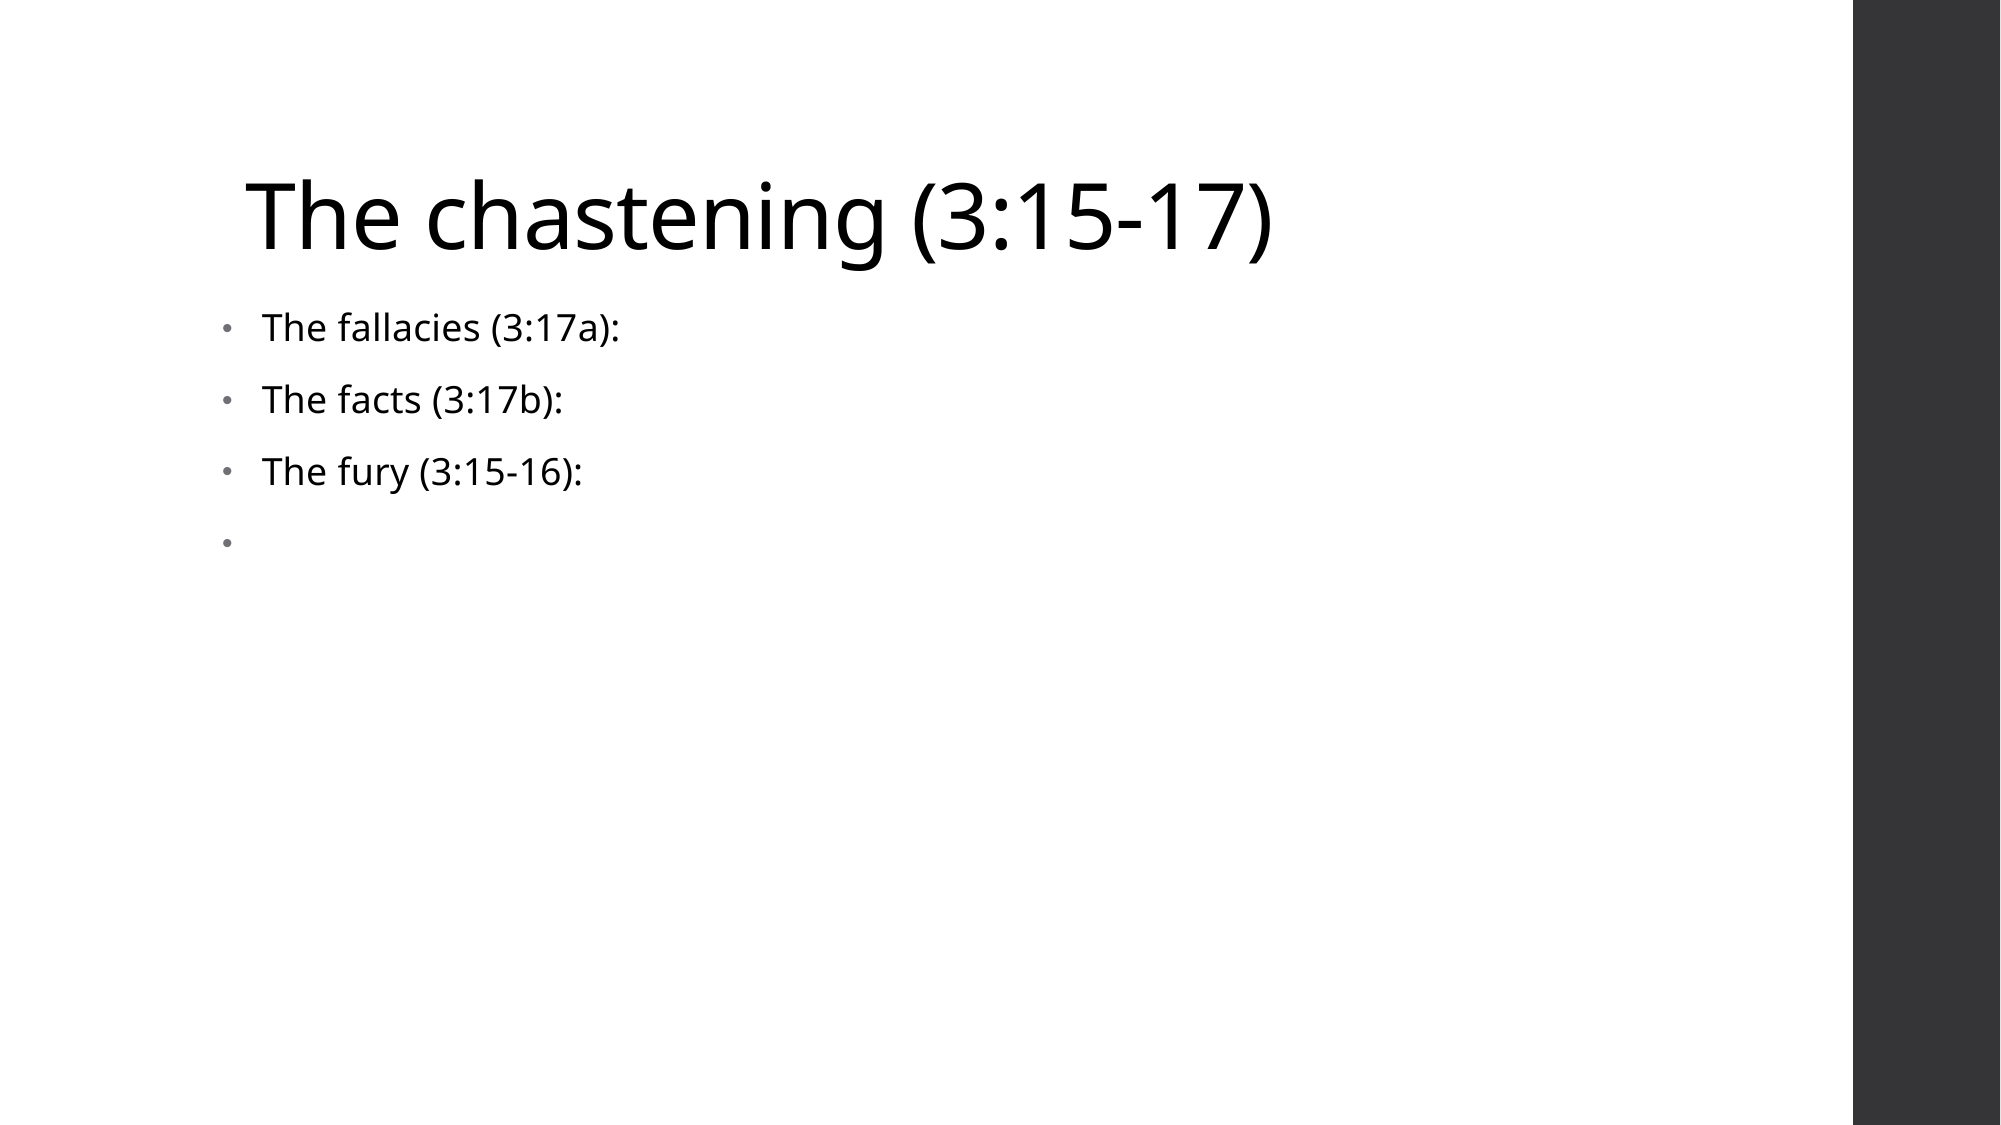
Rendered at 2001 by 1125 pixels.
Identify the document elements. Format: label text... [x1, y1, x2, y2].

title The chastening (3:15-17) [206, 60, 1797, 278]
list The fallacies (3:17a): The facts (3:17b): The fury (3:15-16): [206, 299, 1617, 1014]
